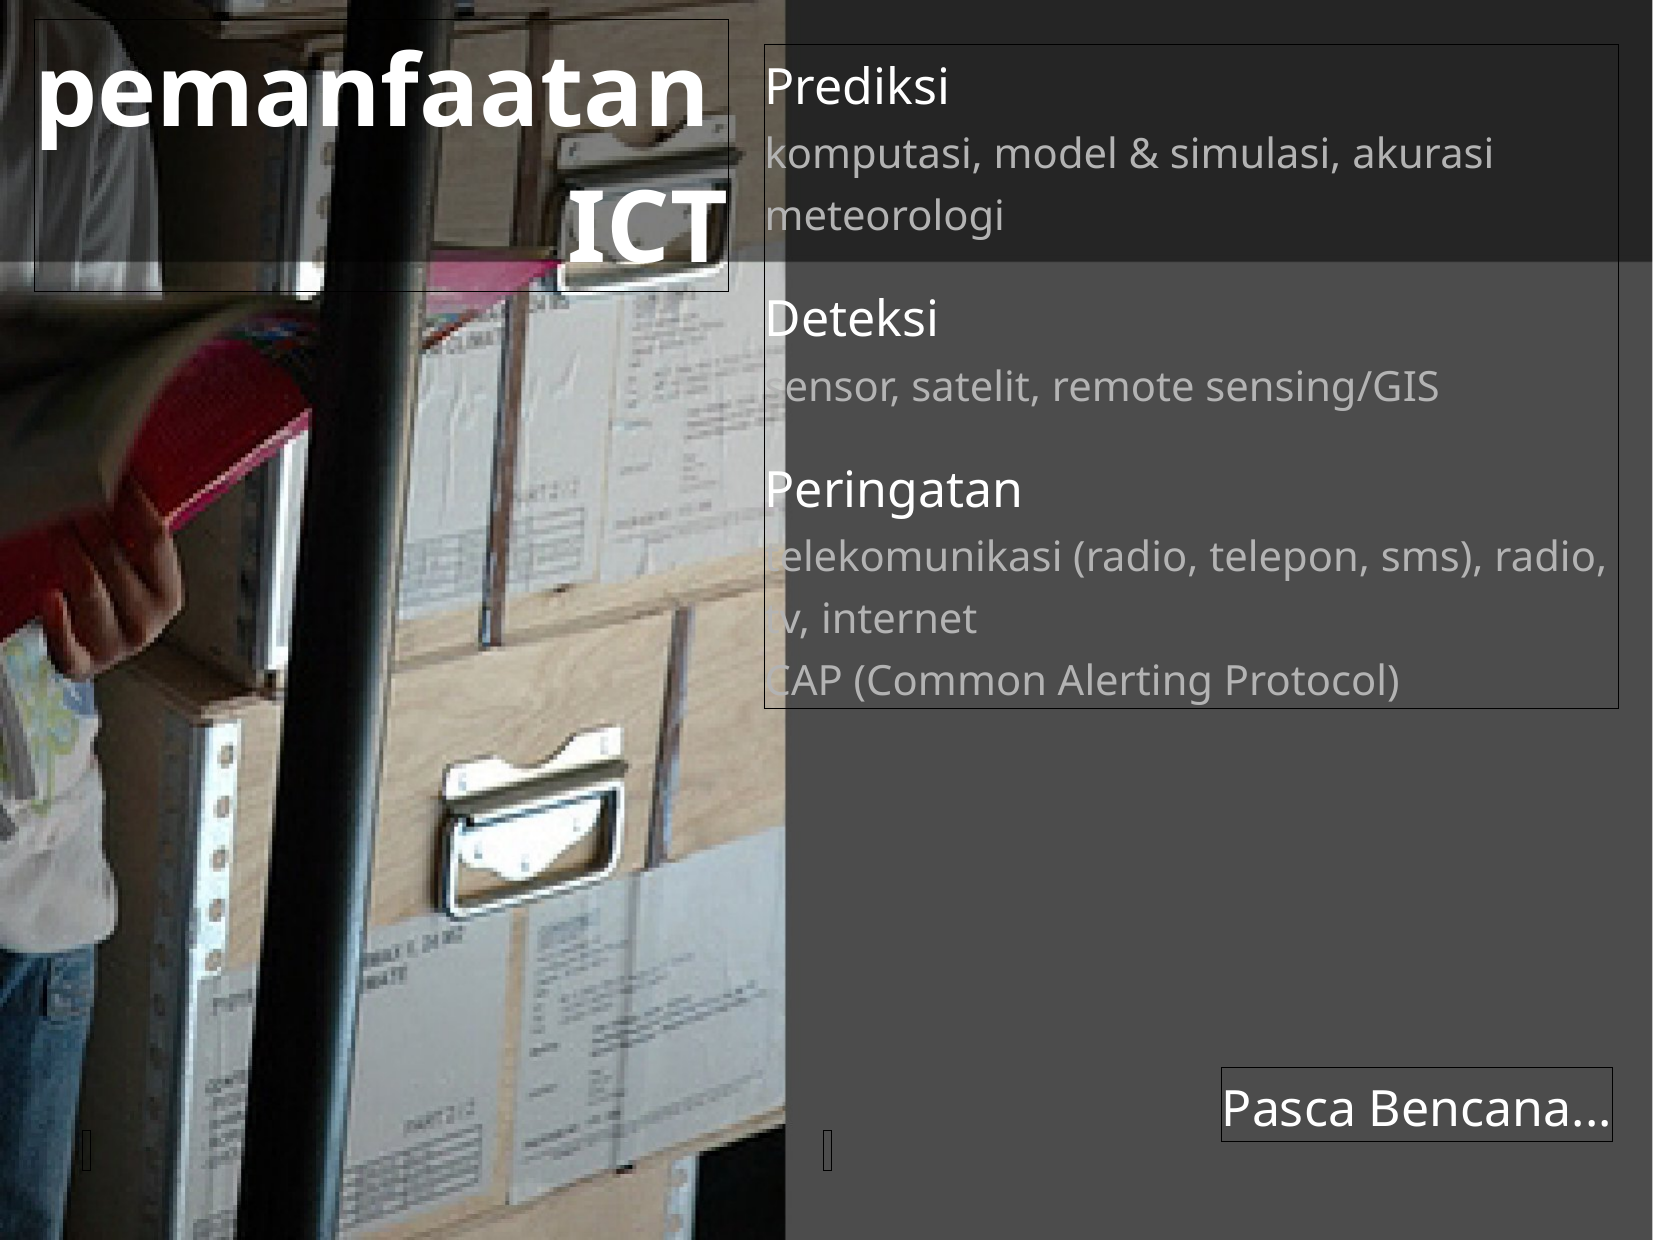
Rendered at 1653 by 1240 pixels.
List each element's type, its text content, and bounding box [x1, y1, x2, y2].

text_box Prediksi komputasi, model & simulasi, akurasi meteorologi Deteksi sensor, satelit, remote sensing/GIS Peringatan telekomunikasi (radio, telepon, sms), radio, tv, internet CAP (Common Alerting Protocol) [764, 44, 1619, 709]
text_box Pasca Bencana... [1221, 1067, 1613, 1142]
text_box pemanfaatan ICT [34, 19, 729, 292]
picture [0, 0, 1653, 1240]
